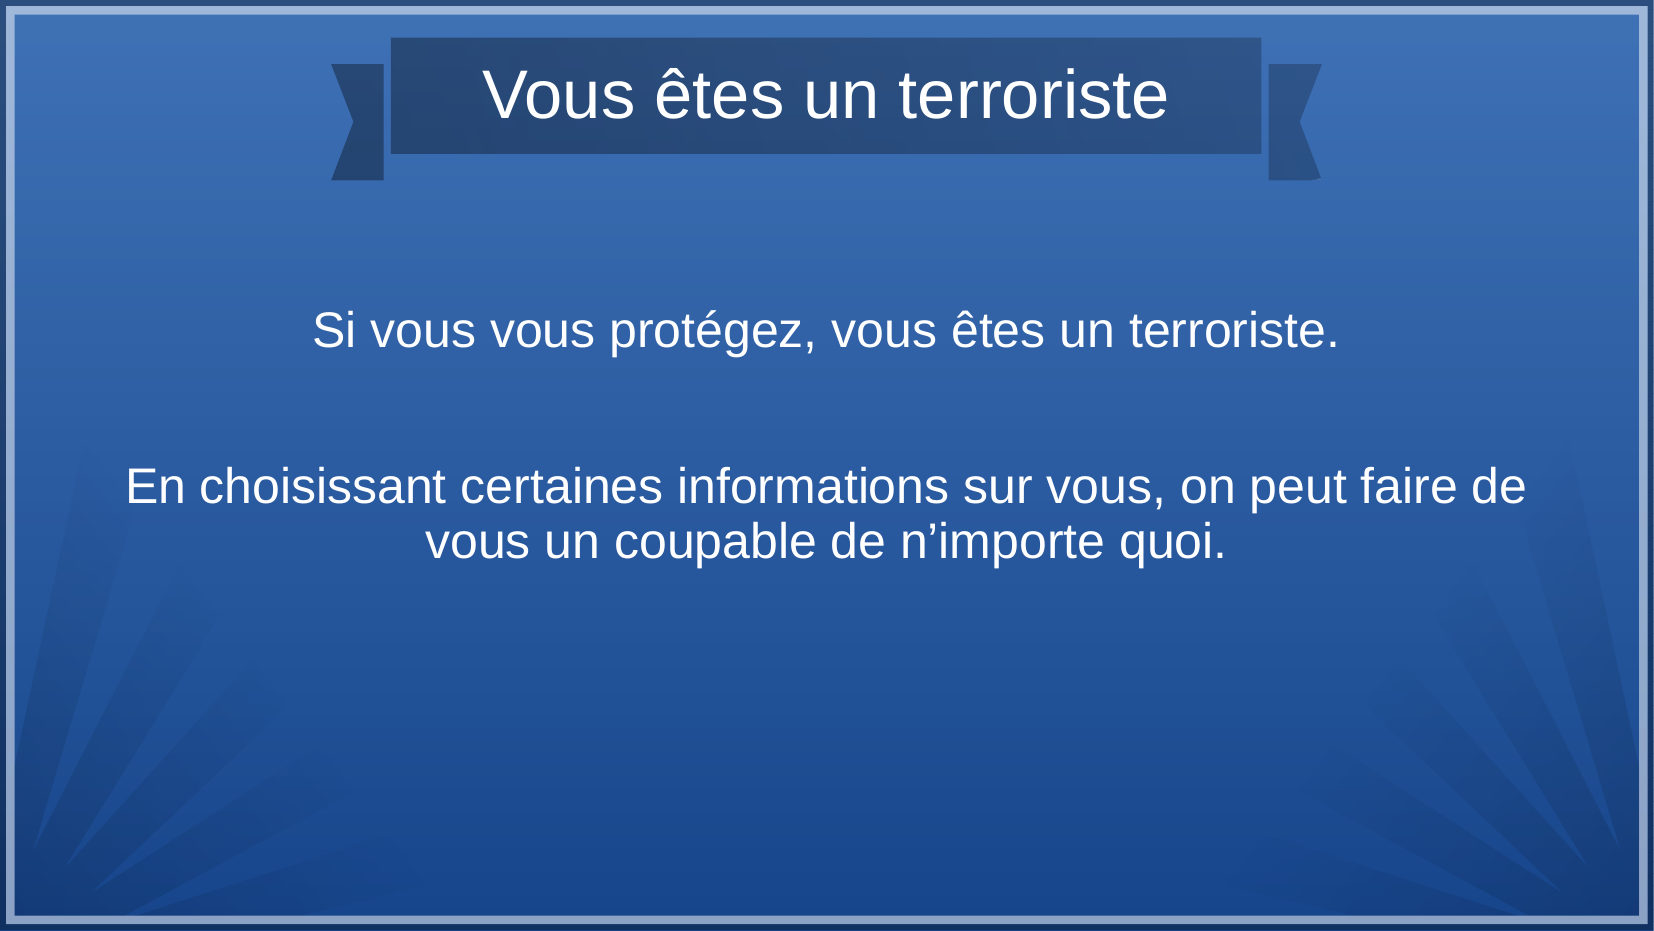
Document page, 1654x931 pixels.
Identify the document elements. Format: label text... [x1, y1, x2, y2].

list Si vous vous protégez, vous êtes un terroriste. En choisissant certaines informations sur vous, on peut faire de vous un coupable de n’importe quoi. [82, 224, 1571, 848]
title Vous êtes un terroriste [389, 35, 1264, 154]
